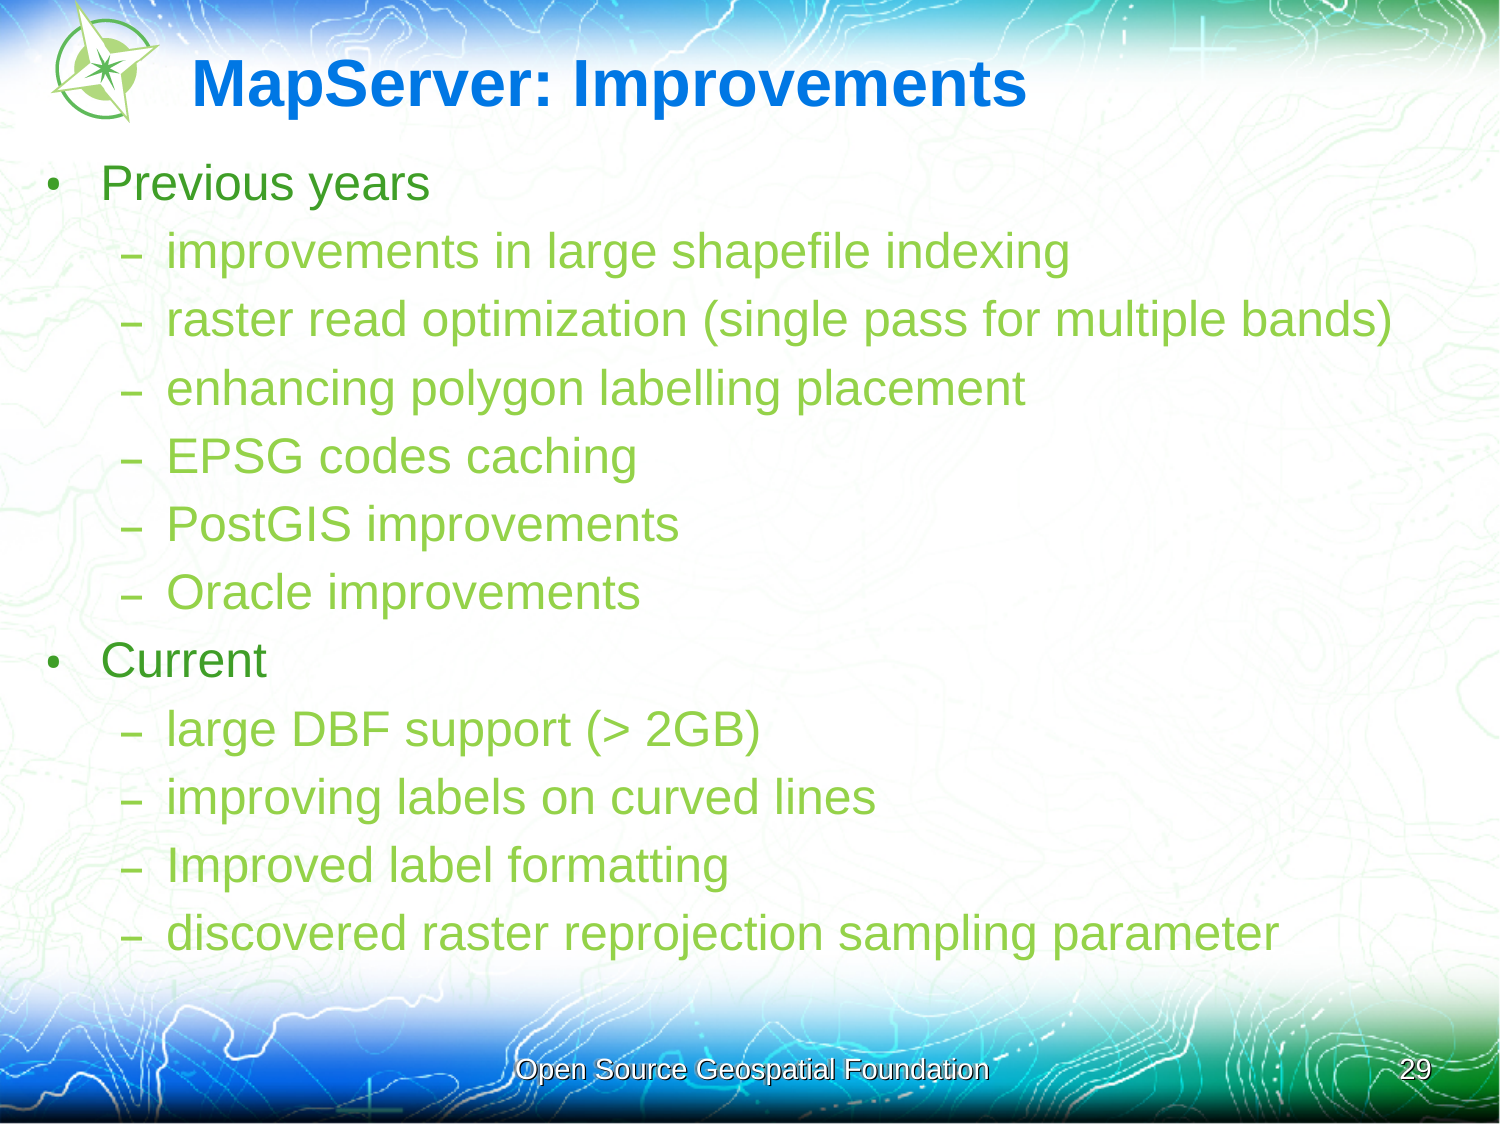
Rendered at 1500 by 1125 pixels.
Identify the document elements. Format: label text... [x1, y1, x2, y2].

picture [0, 0, 1500, 1125]
list Previous years improvements in large shapefile indexing raster read optimization (single pass for multiple bands) enhancing polygon labelling placement EPSG codes caching PostGIS improvements Oracle improvements Current large DBF support (> 2GB) improving labels on curved lines Improved label formatting discovered raster reprojection sampling parameter [29, 147, 1477, 1034]
title MapServer: Improvements [177, 33, 1477, 134]
